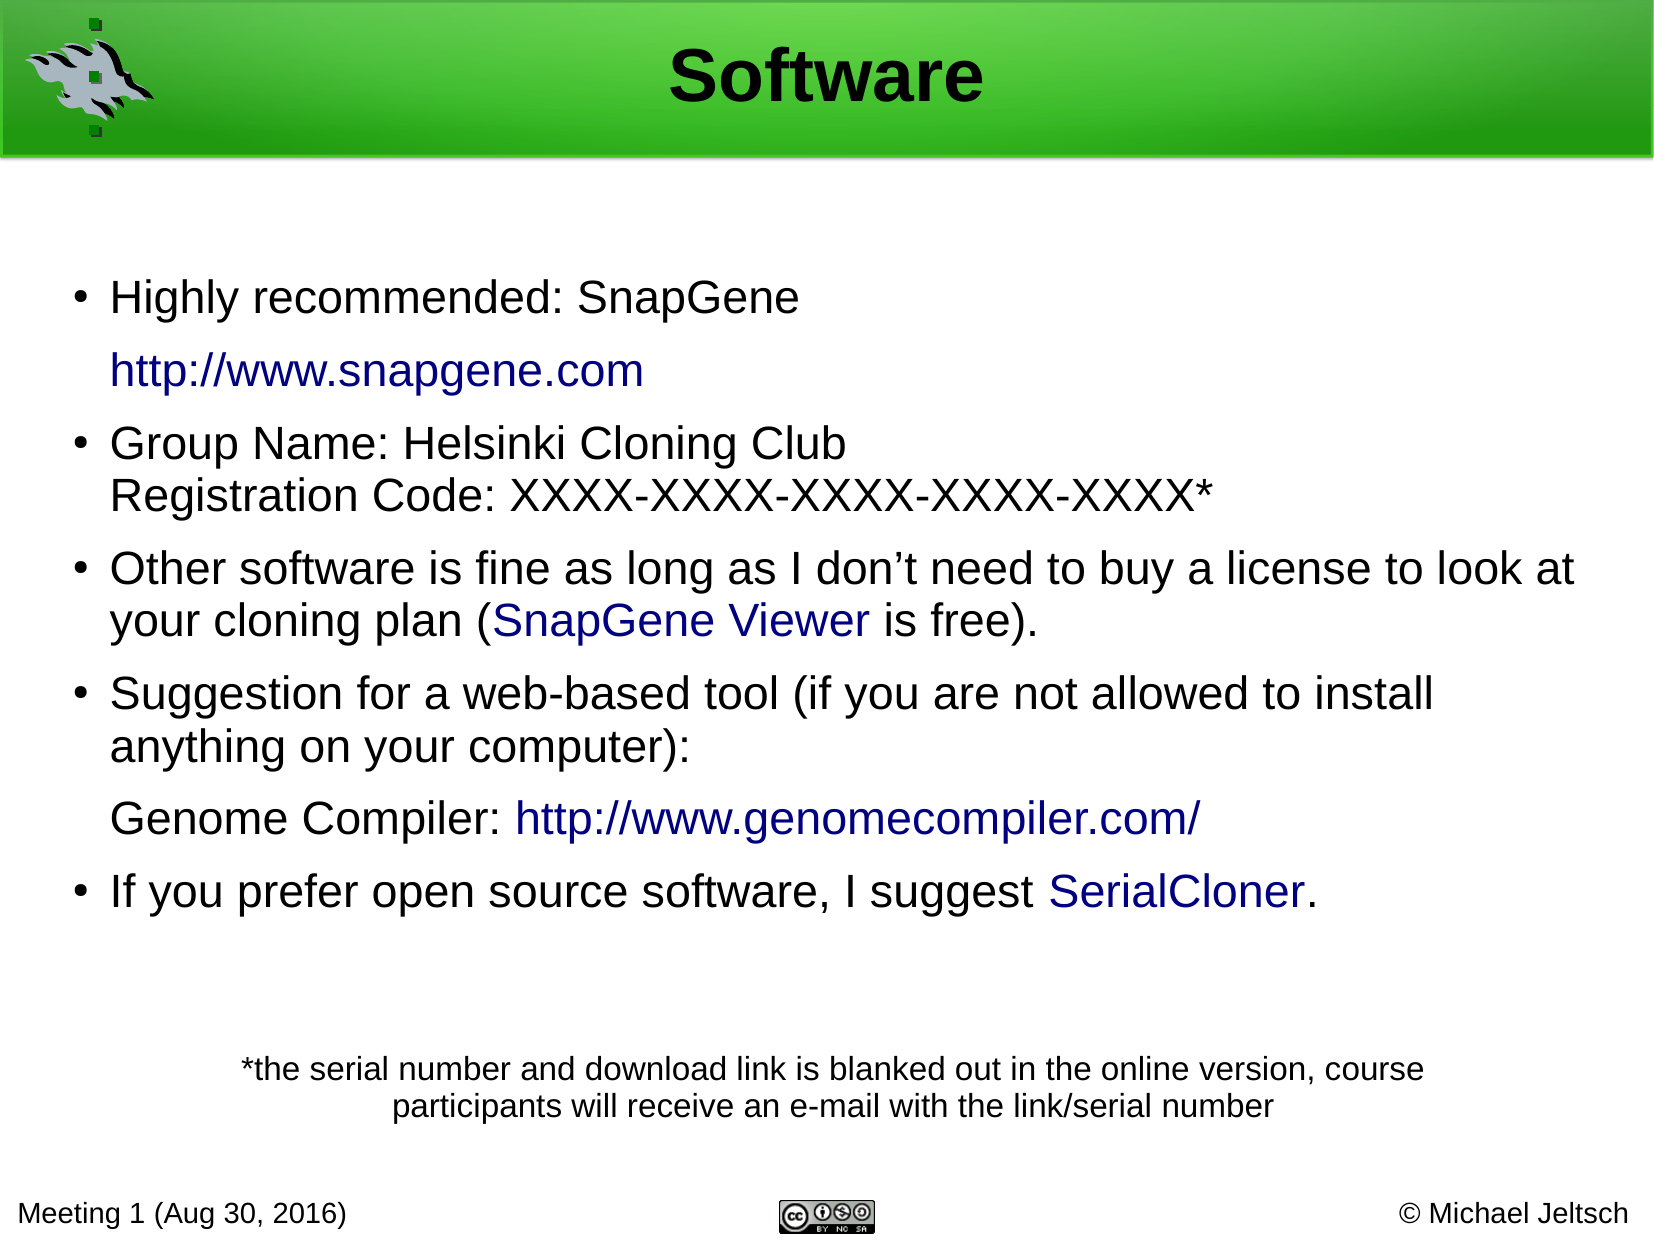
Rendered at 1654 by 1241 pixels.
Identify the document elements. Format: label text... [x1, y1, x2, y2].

text_box *the serial number and download link is blanked out in the online version, course participants will receive an e-mail with the link/serial number [195, 1042, 1473, 1132]
list Highly recommended: SnapGene http://www.snapgene.com Group Name: Helsinki Cloning Club Registration Code: XXXX-XXXX-XXXX-XXXX-XXXX* Other software is fine as long as I don’t need to buy a license to look at your cloning plan (SnapGene Viewer is free). Suggestion for a web-based tool (if you are not allowed to install anything on your computer): Genome Compiler: http://www.genomecompiler.com/ If you prefer open source software, I suggest SerialCloner. [60, 271, 1610, 976]
picture [779, 1200, 875, 1234]
title Software [206, 30, 1448, 121]
